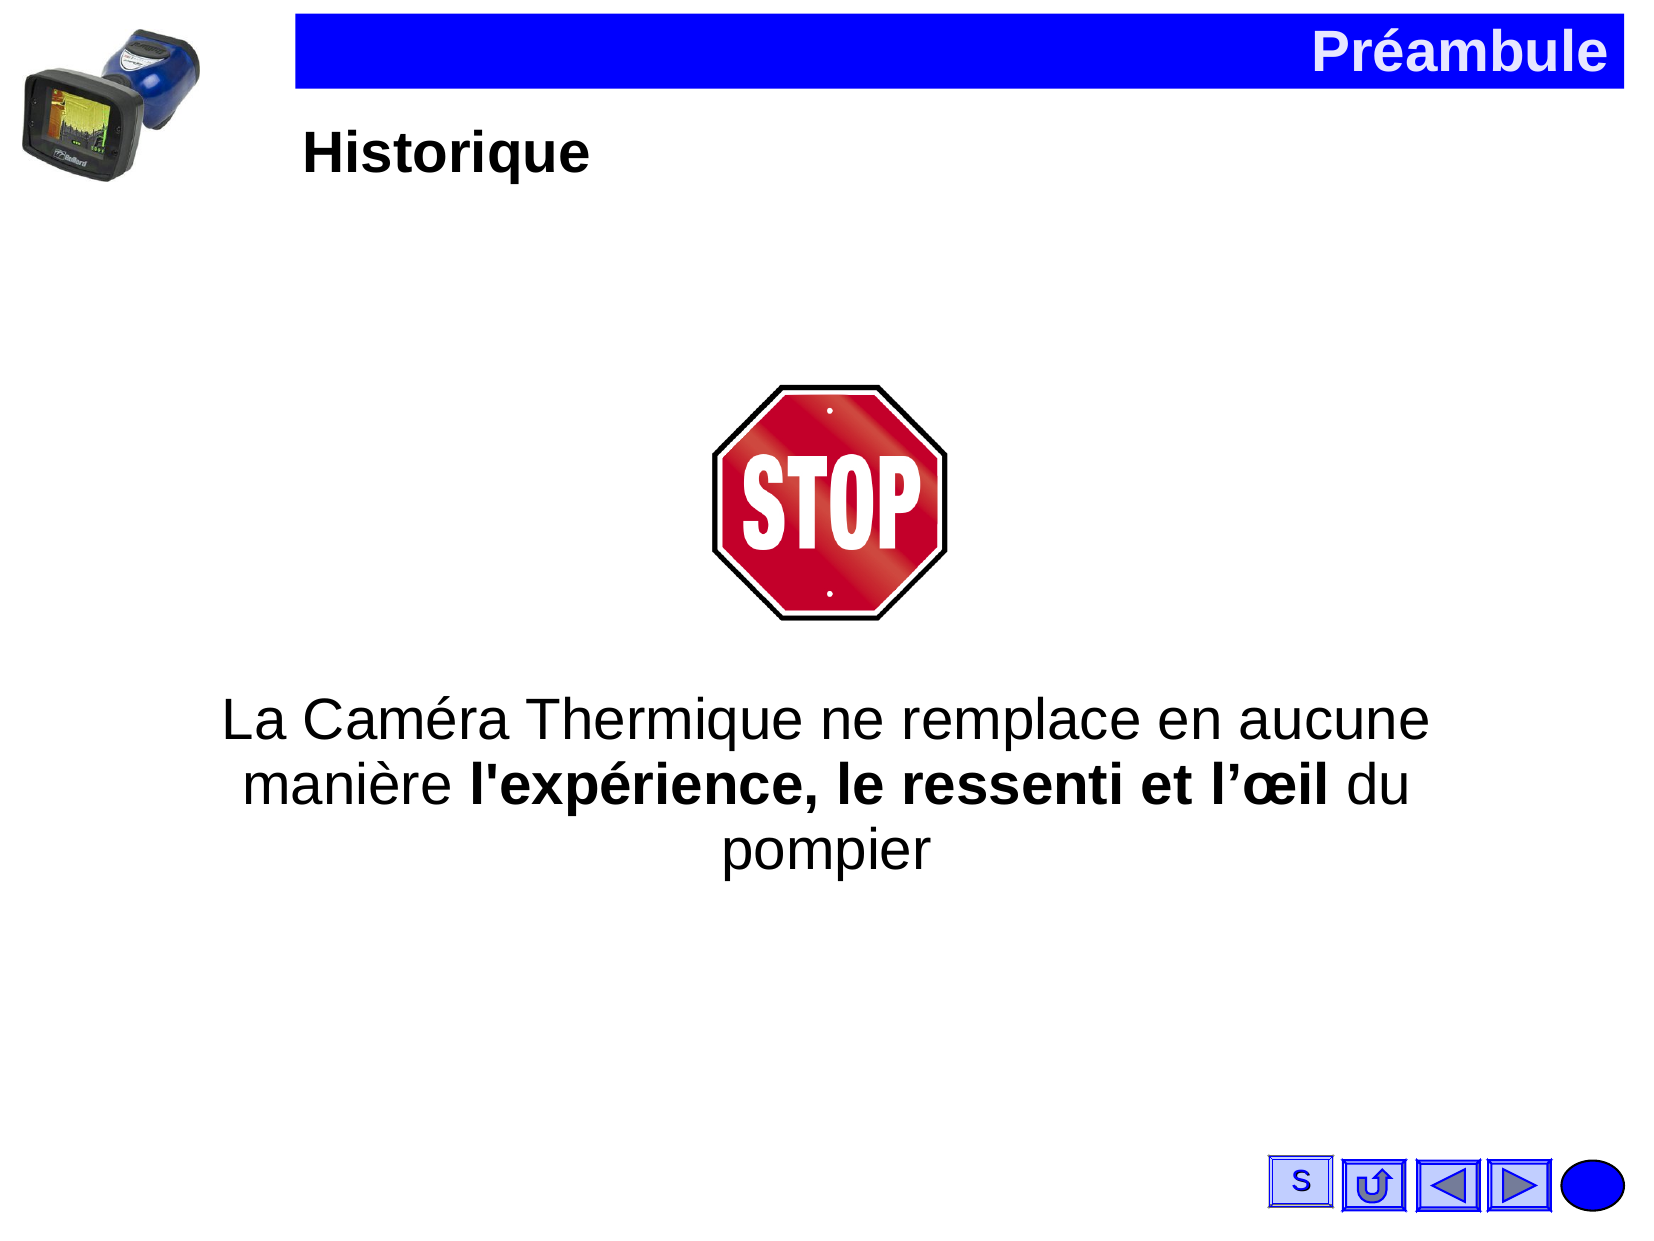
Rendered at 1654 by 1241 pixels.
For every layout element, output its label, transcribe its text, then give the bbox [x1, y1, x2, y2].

picture [22, 29, 200, 182]
text_box La Caméra Thermique ne remplace en aucune manière l'expérience, le ressenti et l’œil du pompier [177, 679, 1477, 891]
text_box [1561, 1160, 1625, 1211]
text_box Préambule [295, 13, 1625, 89]
picture [711, 384, 948, 621]
text_box Historique [287, 112, 607, 193]
